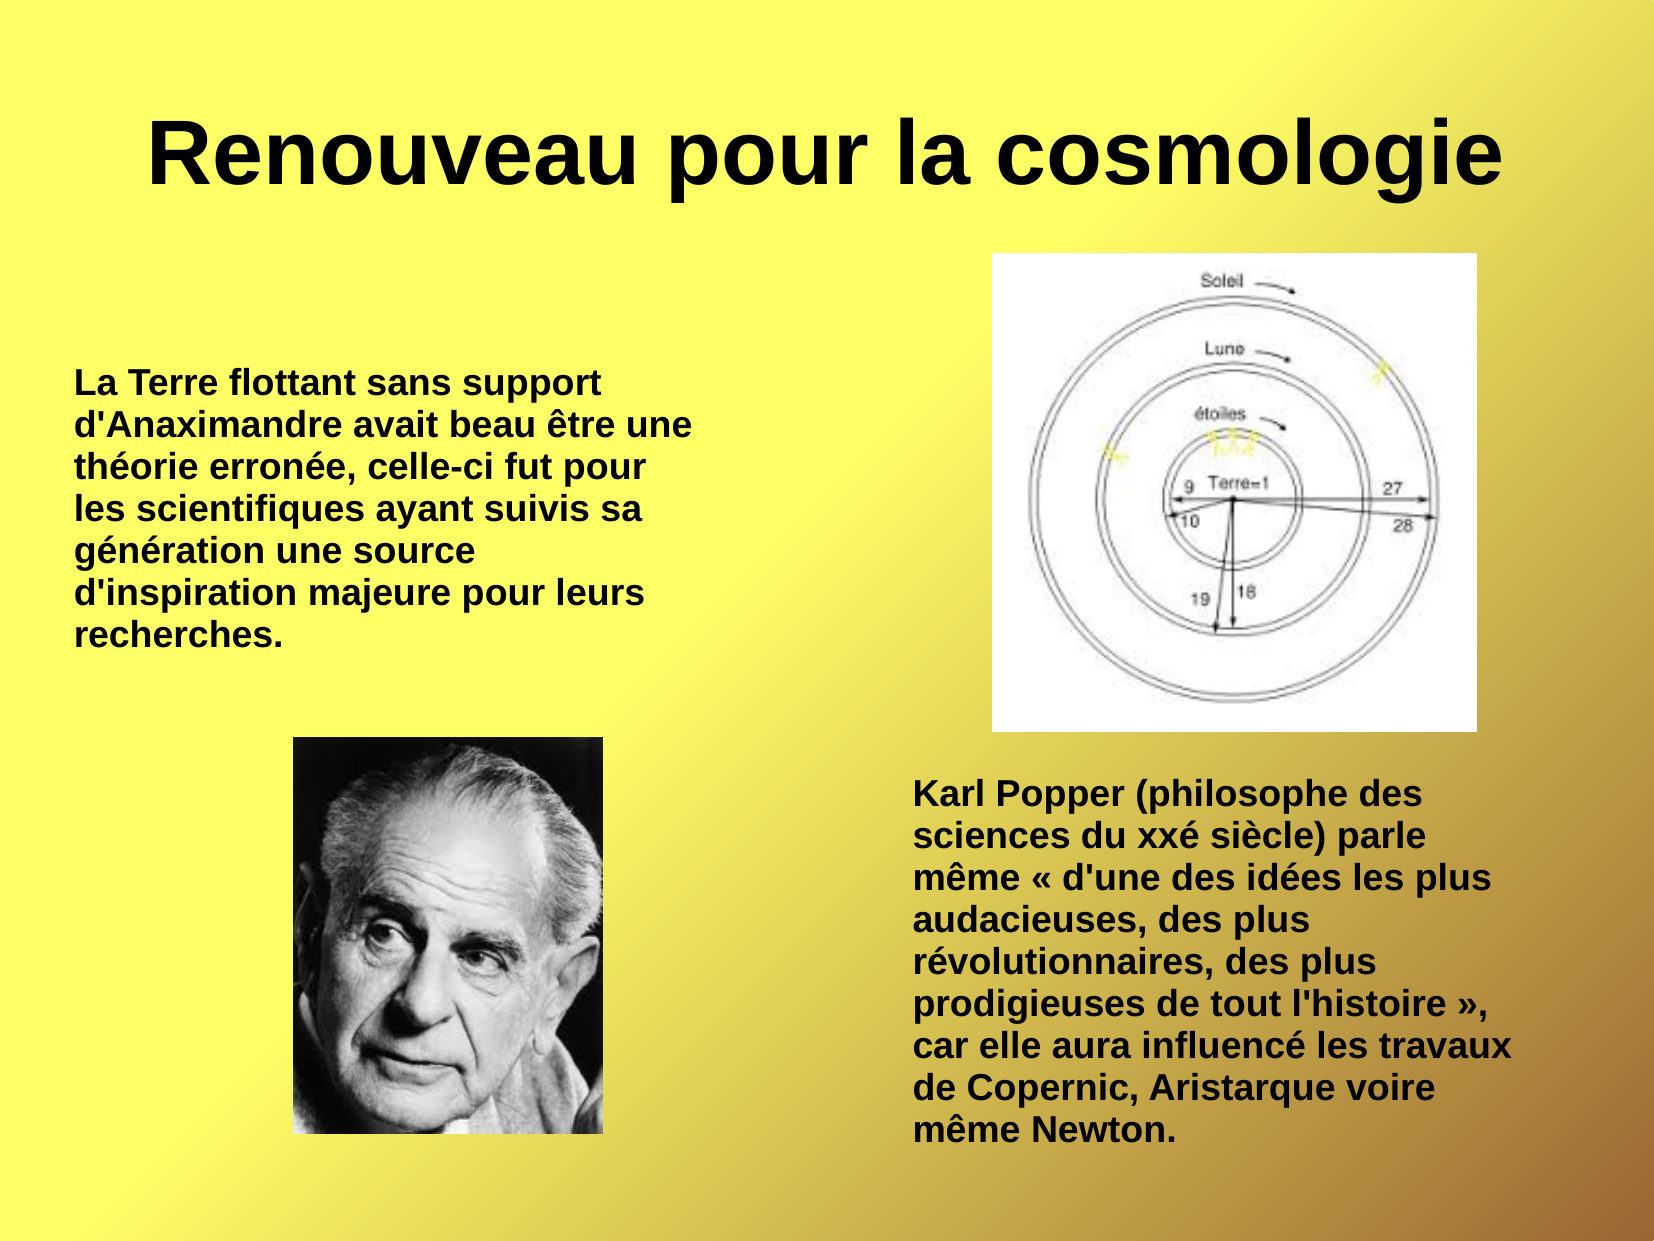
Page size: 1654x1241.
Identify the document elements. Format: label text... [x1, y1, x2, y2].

title Renouveau pour la cosmologie [82, 49, 1571, 257]
text_box Karl Popper (philosophe des sciences du xxé siècle) parle même « d'une des idées les plus audacieuses, des plus révolutionnaires, des plus prodigieuses de tout l'histoire », car elle aura influencé les travaux de Copernic, Aristarque voire même Newton. [897, 765, 1560, 1170]
picture [992, 253, 1477, 732]
picture [293, 737, 603, 1134]
text_box La Terre flottant sans support d'Anaximandre avait beau être une théorie erronée, celle-ci fut pour les scientifiques ayant suivis sa génération une source d'inspiration majeure pour leurs recherches. [59, 354, 721, 672]
